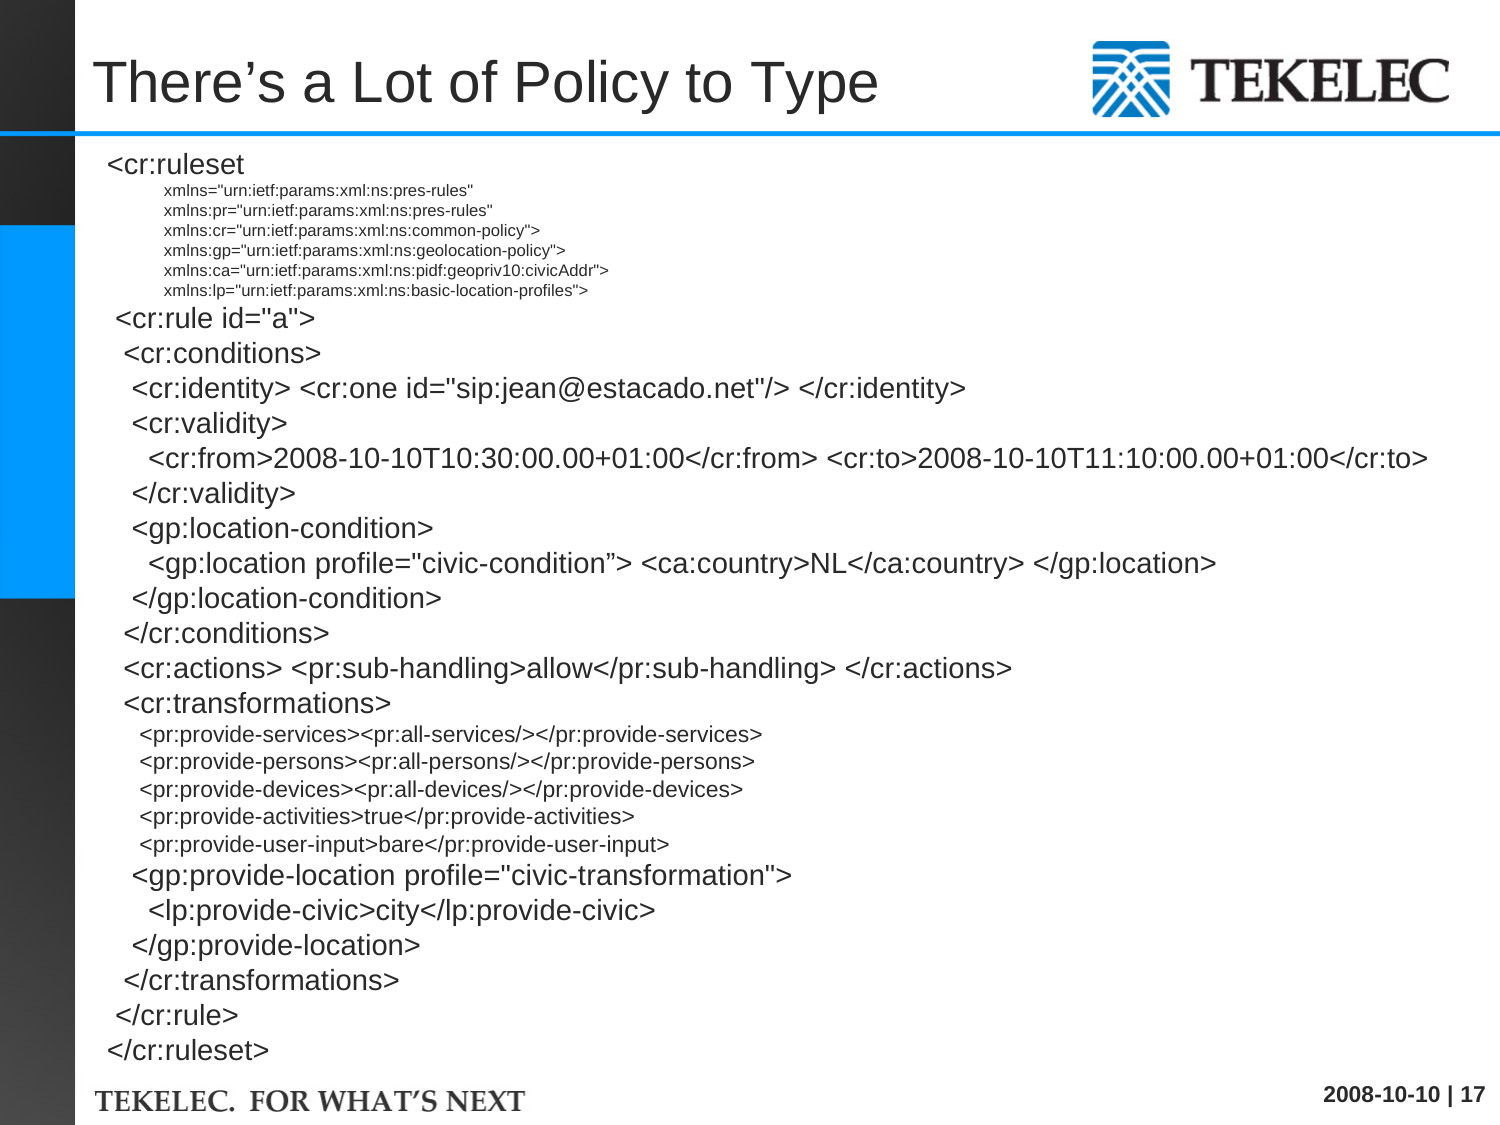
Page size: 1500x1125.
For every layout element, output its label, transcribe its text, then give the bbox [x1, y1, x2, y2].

picture [0, 0, 1500, 1125]
title There’s a Lot of Policy to Type [92, 15, 1060, 115]
text_box <cr:ruleset xmlns="urn:ietf:params:xml:ns:pres-rules" xmlns:pr="urn:ietf:params:xml:ns:pres-rules" xmlns:cr="urn:ietf:params:xml:ns:common-policy"> xmlns:gp="urn:ietf:params:xml:ns:geolocation-policy"> xmlns:ca="urn:ietf:params:xml:ns:pidf:geopriv10:civicAddr"> xmlns:lp="urn:ietf:params:xml:ns:basic-location-profiles"> <cr:rule id="a"> <cr:conditions> <cr:identity> <cr:one id="sip:jean@estacado.net"/> </cr:identity> <cr:validity> <cr:from>2008-10-10T10:30:00.00+01:00</cr:from> <cr:to>2008-10-10T11:10:00.00+01:00</cr:to> </cr:validity> <gp:location-condition> <gp:location profile="civic-condition”> <ca:country>NL</ca:country> </gp:location> </gp:location-condition> </cr:conditions> <cr:actions> <pr:sub-handling>allow</pr:sub-handling> </cr:actions> <cr:transformations> <pr:provide-services><pr:all-services/></pr:provide-services> <pr:provide-persons><pr:all-persons/></pr:provide-persons> <pr:provide-devices><pr:all-devices/></pr:provide-devices> <pr:provide-activities>true</pr:provide-activities> <pr:provide-user-input>bare</pr:provide-user-input> <gp:provide-location profile="civic-transformation"> <lp:provide-civic>city</lp:provide-civic> </gp:provide-location> </cr:transformations> </cr:rule> </cr:ruleset> [92, 137, 1500, 1110]
